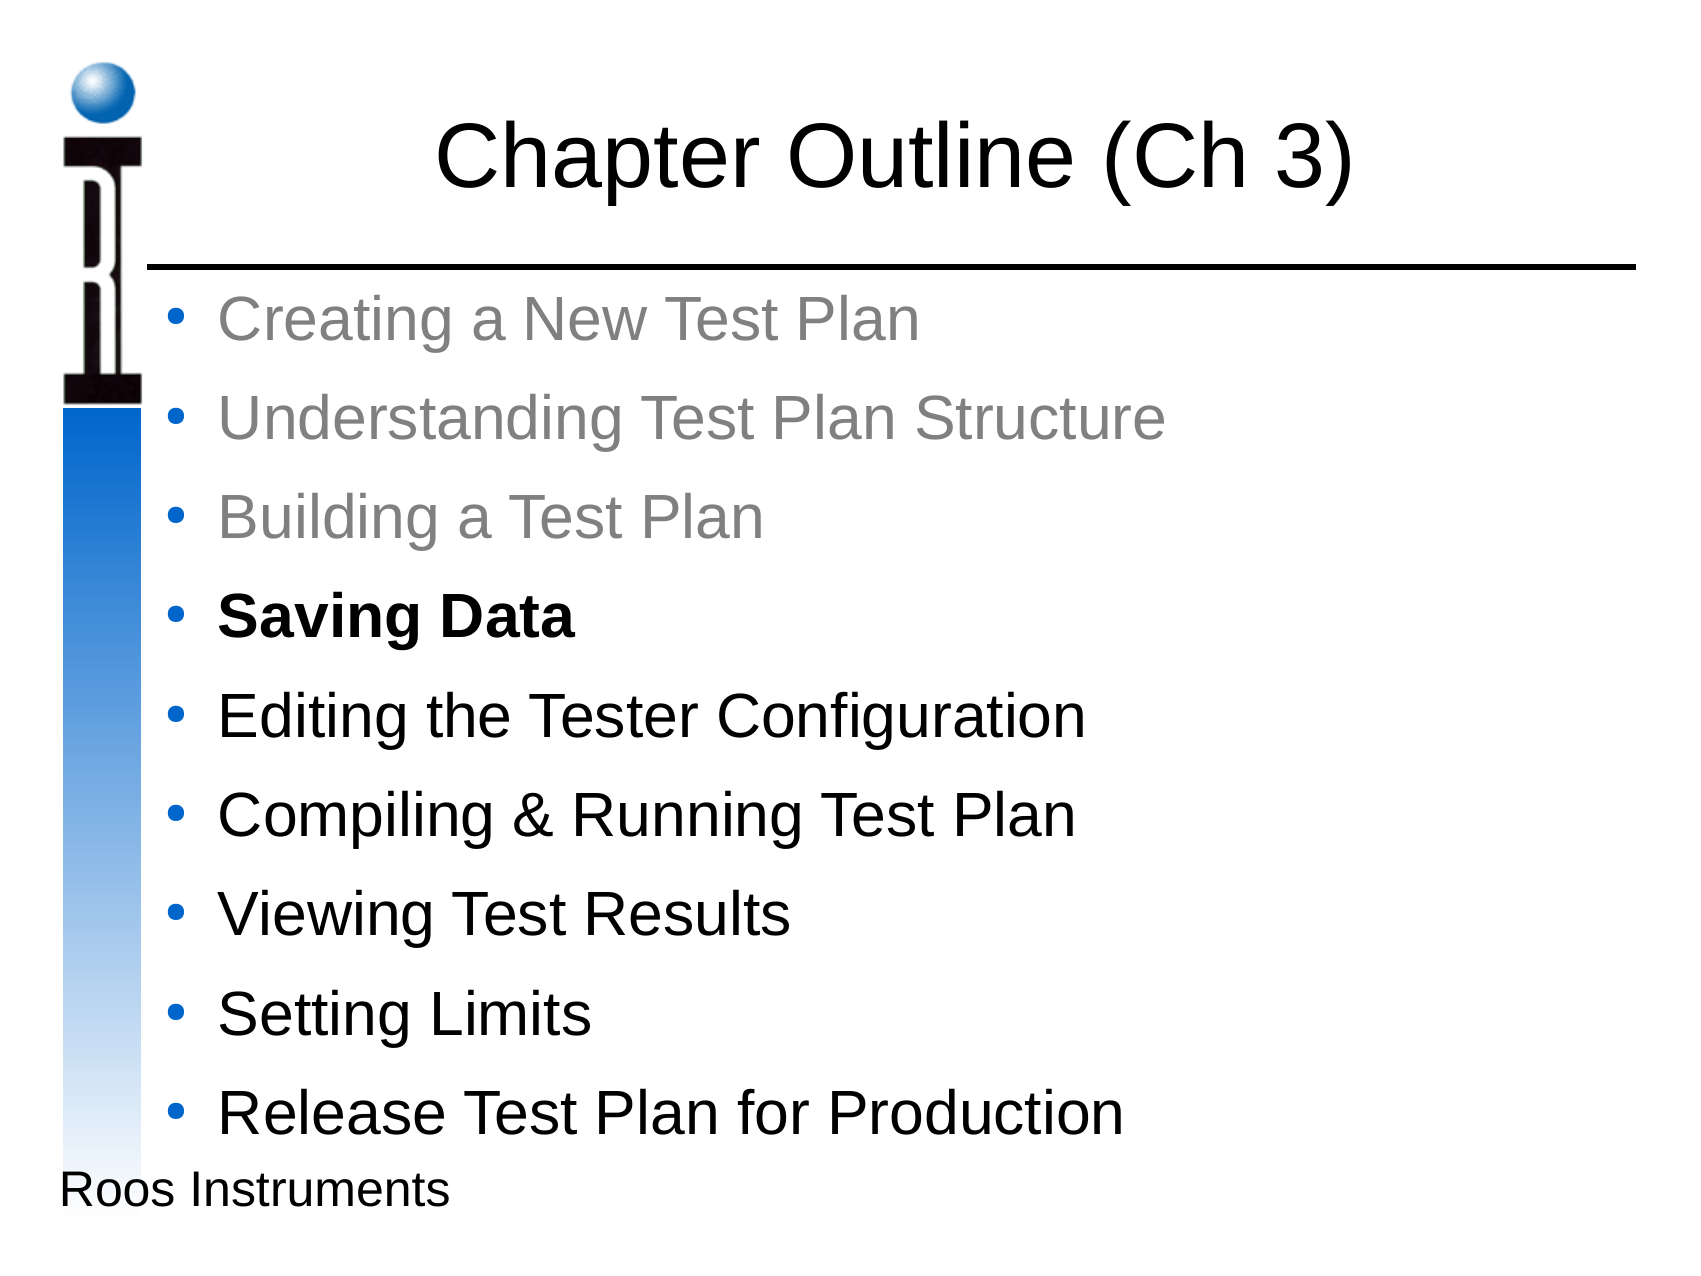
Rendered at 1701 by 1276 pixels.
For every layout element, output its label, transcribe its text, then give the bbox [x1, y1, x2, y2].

picture [59, 58, 147, 411]
title Chapter Outline (Ch 3) [150, 59, 1642, 253]
list Creating a New Test Plan Understanding Test Plan Structure Building a Test Plan Saving Data Editing the Tester Configuration Compiling & Running Test Plan Viewing Test Results Setting Limits Release Test Plan for Production [146, 283, 1642, 1148]
